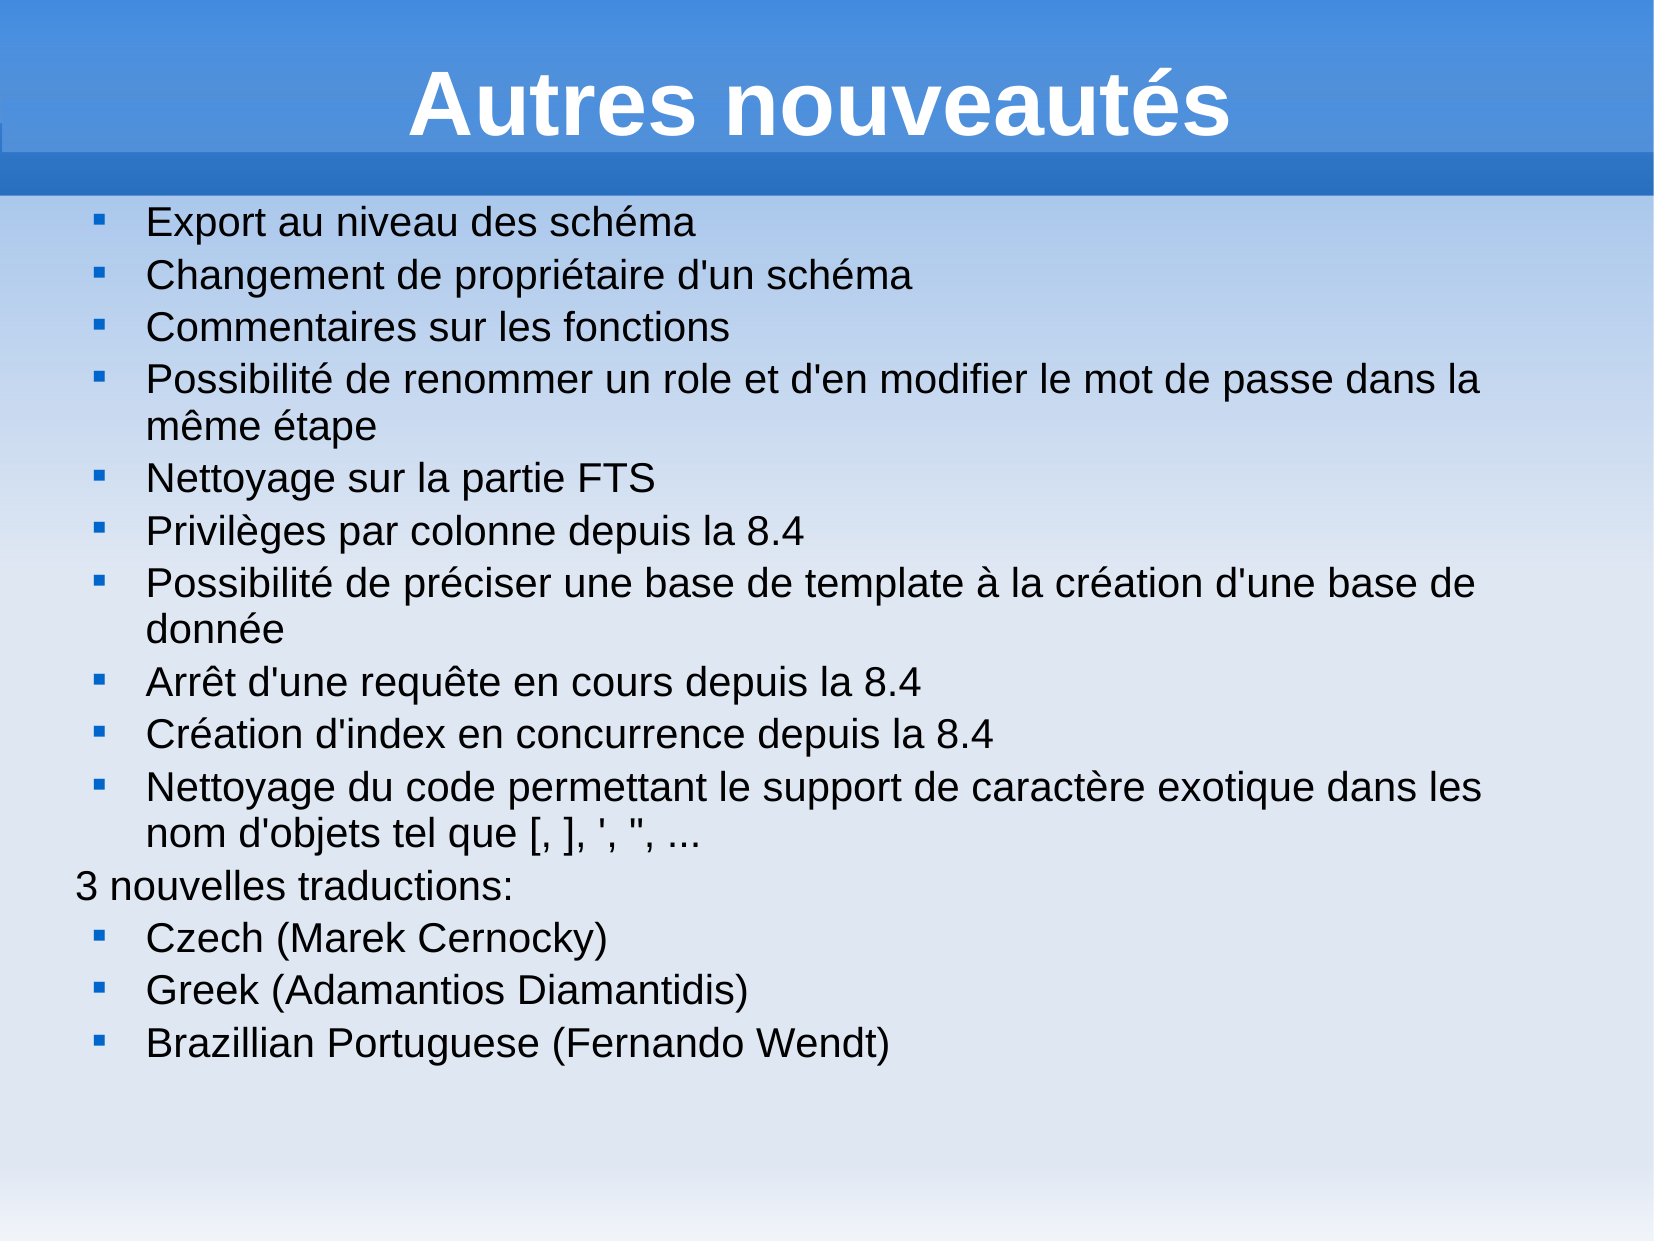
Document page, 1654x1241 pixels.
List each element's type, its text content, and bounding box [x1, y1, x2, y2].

picture [0, 0, 1654, 1241]
title Autres nouveautés [76, 7, 1565, 200]
list Export au niveau des schéma Changement de propriétaire d'un schéma Commentaires sur les fonctions Possibilité de renommer un role et d'en modifier le mot de passe dans la même étape Nettoyage sur la partie FTS Privilèges par colonne depuis la 8.4 Possibilité de préciser une base de template à la création d'une base de donnée Arrêt d'une requête en cours depuis la 8.4 Création d'index en concurrence depuis la 8.4 Nettoyage du code permettant le support de caractère exotique dans les nom d'objets tel que [, ], ', ", ... 3 nouvelles traductions: Czech (Marek Cernocky) Greek (Adamantios Diamantidis) Brazillian Portuguese (Fernando Wendt) [75, 199, 1563, 1161]
